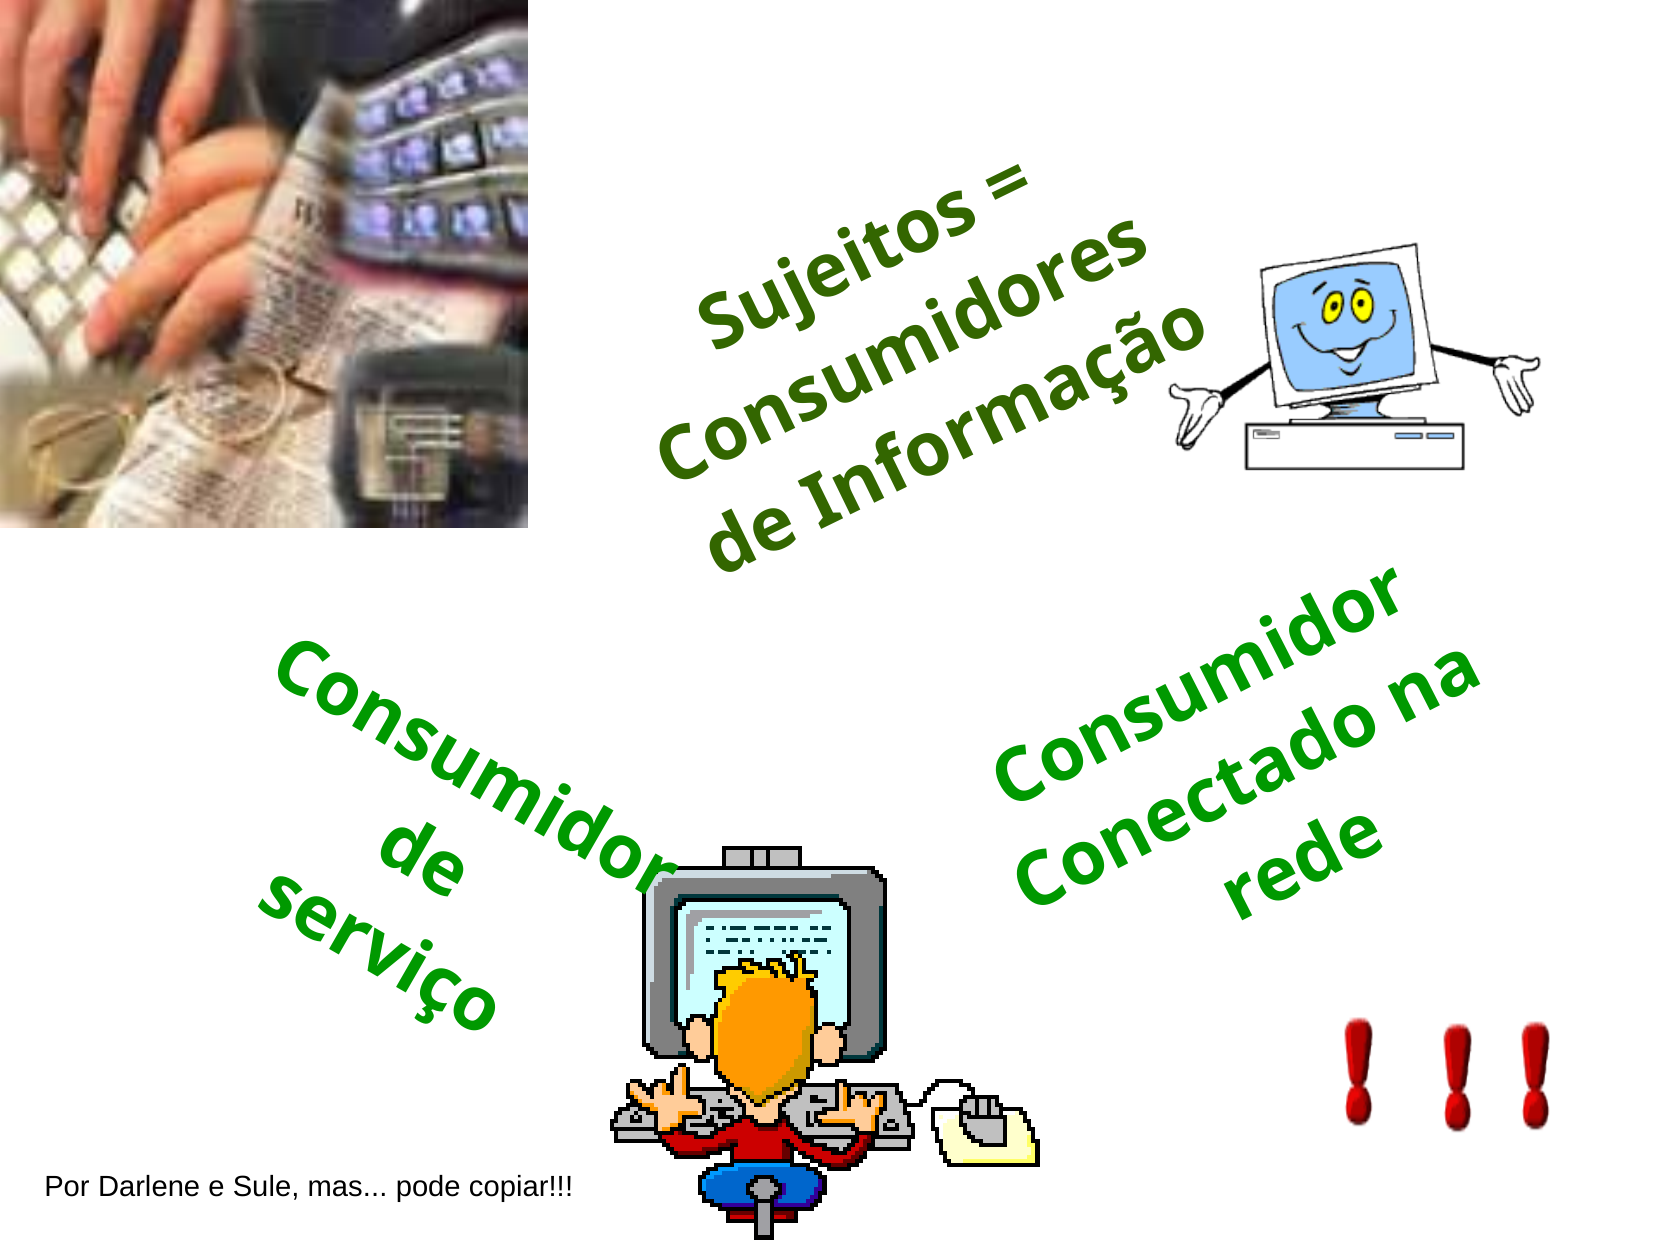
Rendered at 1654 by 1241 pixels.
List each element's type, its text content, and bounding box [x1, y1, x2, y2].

picture [1505, 830, 1567, 1176]
text_box Por Darlene e Sule, mas... pode copiar!!! [29, 1163, 709, 1213]
picture [1427, 832, 1489, 1178]
text_box Consumidor de serviço [136, 593, 734, 1125]
picture [1139, 203, 1562, 488]
text_box Consumidor Conectado na rede [930, 496, 1577, 1039]
picture [0, 0, 528, 528]
picture [610, 846, 1040, 1241]
picture [1328, 826, 1390, 1172]
text_box Sujeitos = Consumidores de Informação [574, 67, 1168, 614]
